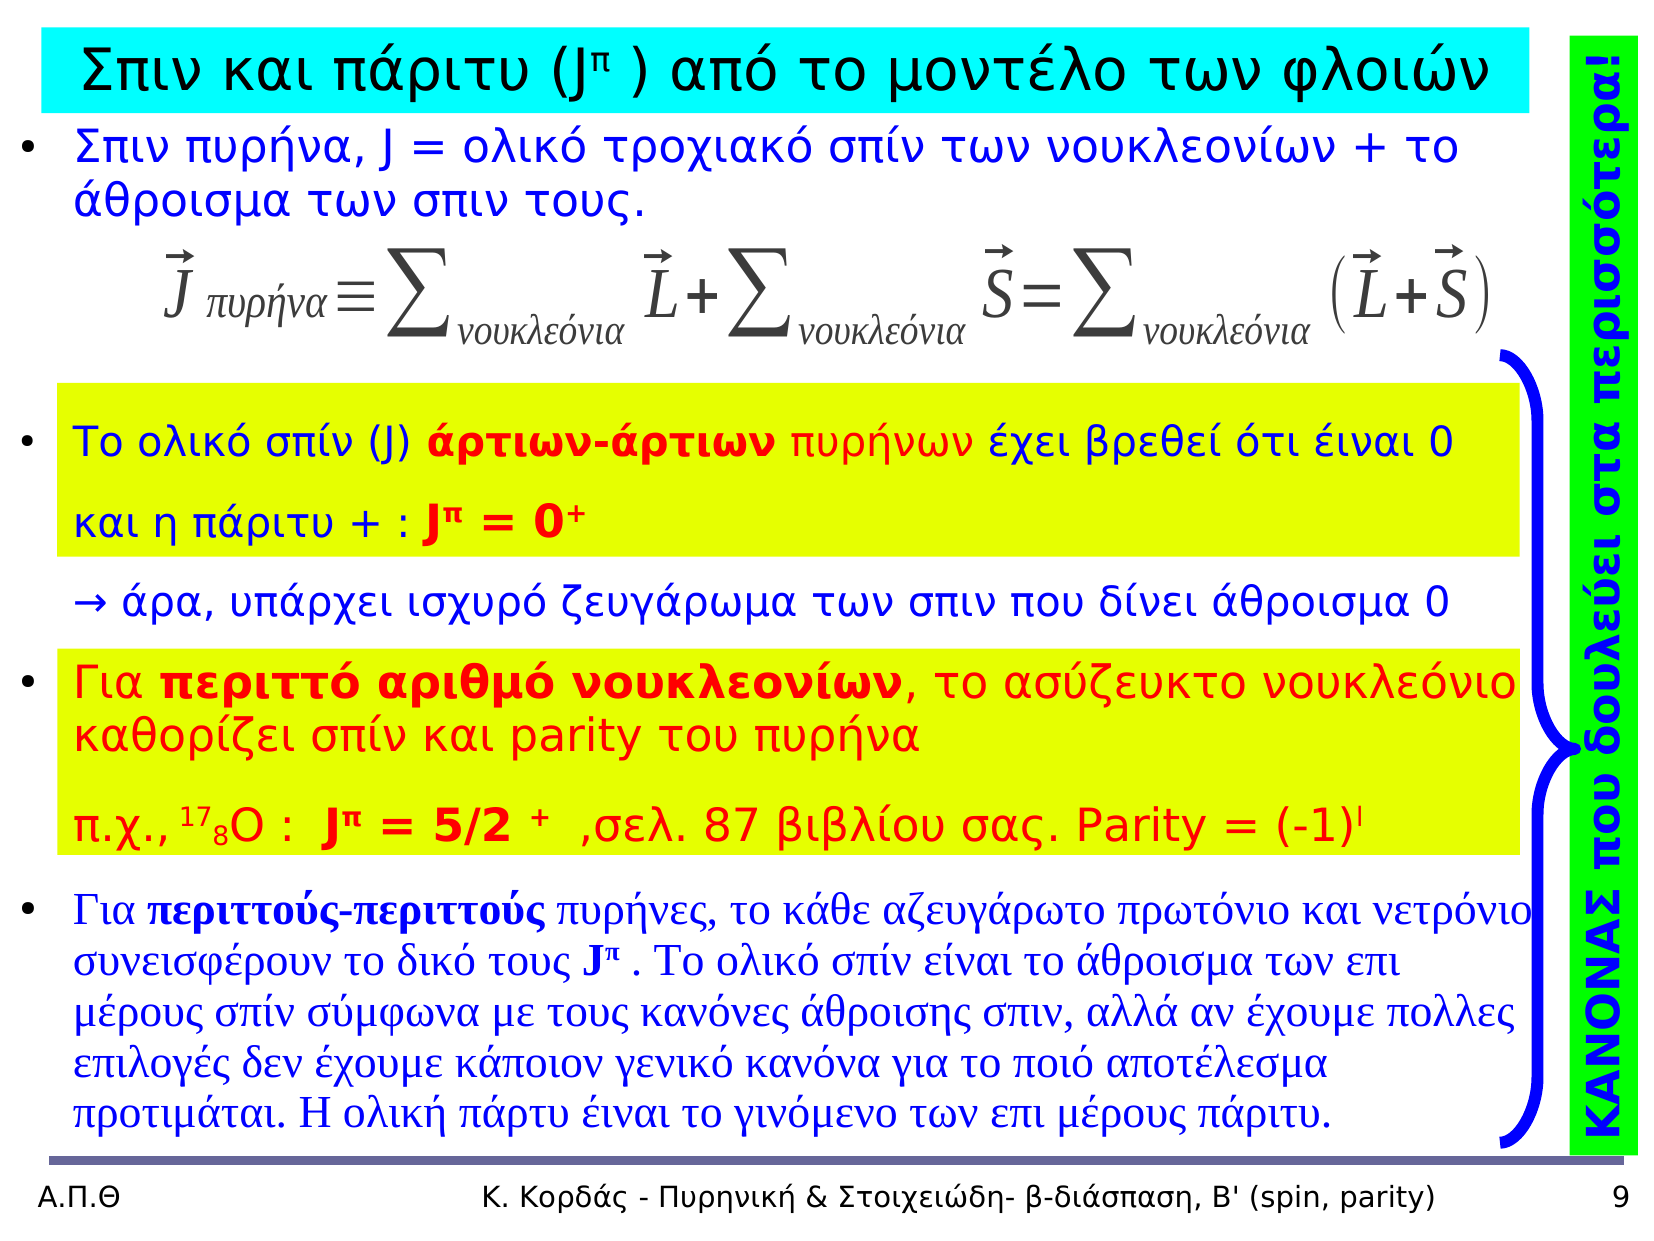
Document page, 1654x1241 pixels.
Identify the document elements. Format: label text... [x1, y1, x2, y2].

chart [147, 241, 1513, 355]
text_box ΚΑΝΟΝΑΣ που δουλεύει στα περισσότερα! [1569, 35, 1638, 1156]
title Σπιν και πάριτυ (Jπ ) από το μοντέλο των φλοιών [41, 27, 1530, 114]
list Σπιν πυρήνα, J = ολικό τροχιακό σπίν των νουκλεονίων + το άθροισμα των σπιν τους. To ολικό σπίν (J) άρτιων-άρτιων πυρήνων έχει βρεθεί ότι έιναι 0 και η πάριτυ + : Jπ = 0+ → άρα, υπάρχει ισχυρό ζευγάρωμα των σπιν που δίνει άθροισμα 0 Για περιττό αριθμό νουκλεονίων, το ασύζευκτο νουκλεόνιο καθορίζει σπίν και parity του πυρήνα π.χ., 178Ο : Jπ = 5/2 + ,σελ. 87 βιβλίου σας. Parity = (-1)l Για περιττούς-περιττούς πυρήνες, το κάθε αζευγάρωτο πρωτόνιο και νετρόνιο συνεισφέρουν το δικό τους Jπ . Το ολικό σπίν είναι το άθροισμα των επι μέρους σπίν σύμφωνα με τους κανόνες άθροισης σπιν, αλλά αν έχουμε πολλες επιλογές δεν έχουμε κάποιον γενικό κανόνα για το ποιό αποτέλεσμα προτιμάται. Η ολική πάρτυ έιναι το γινόμενο των επι μέρους πάριτυ. [2, 120, 1536, 1153]
